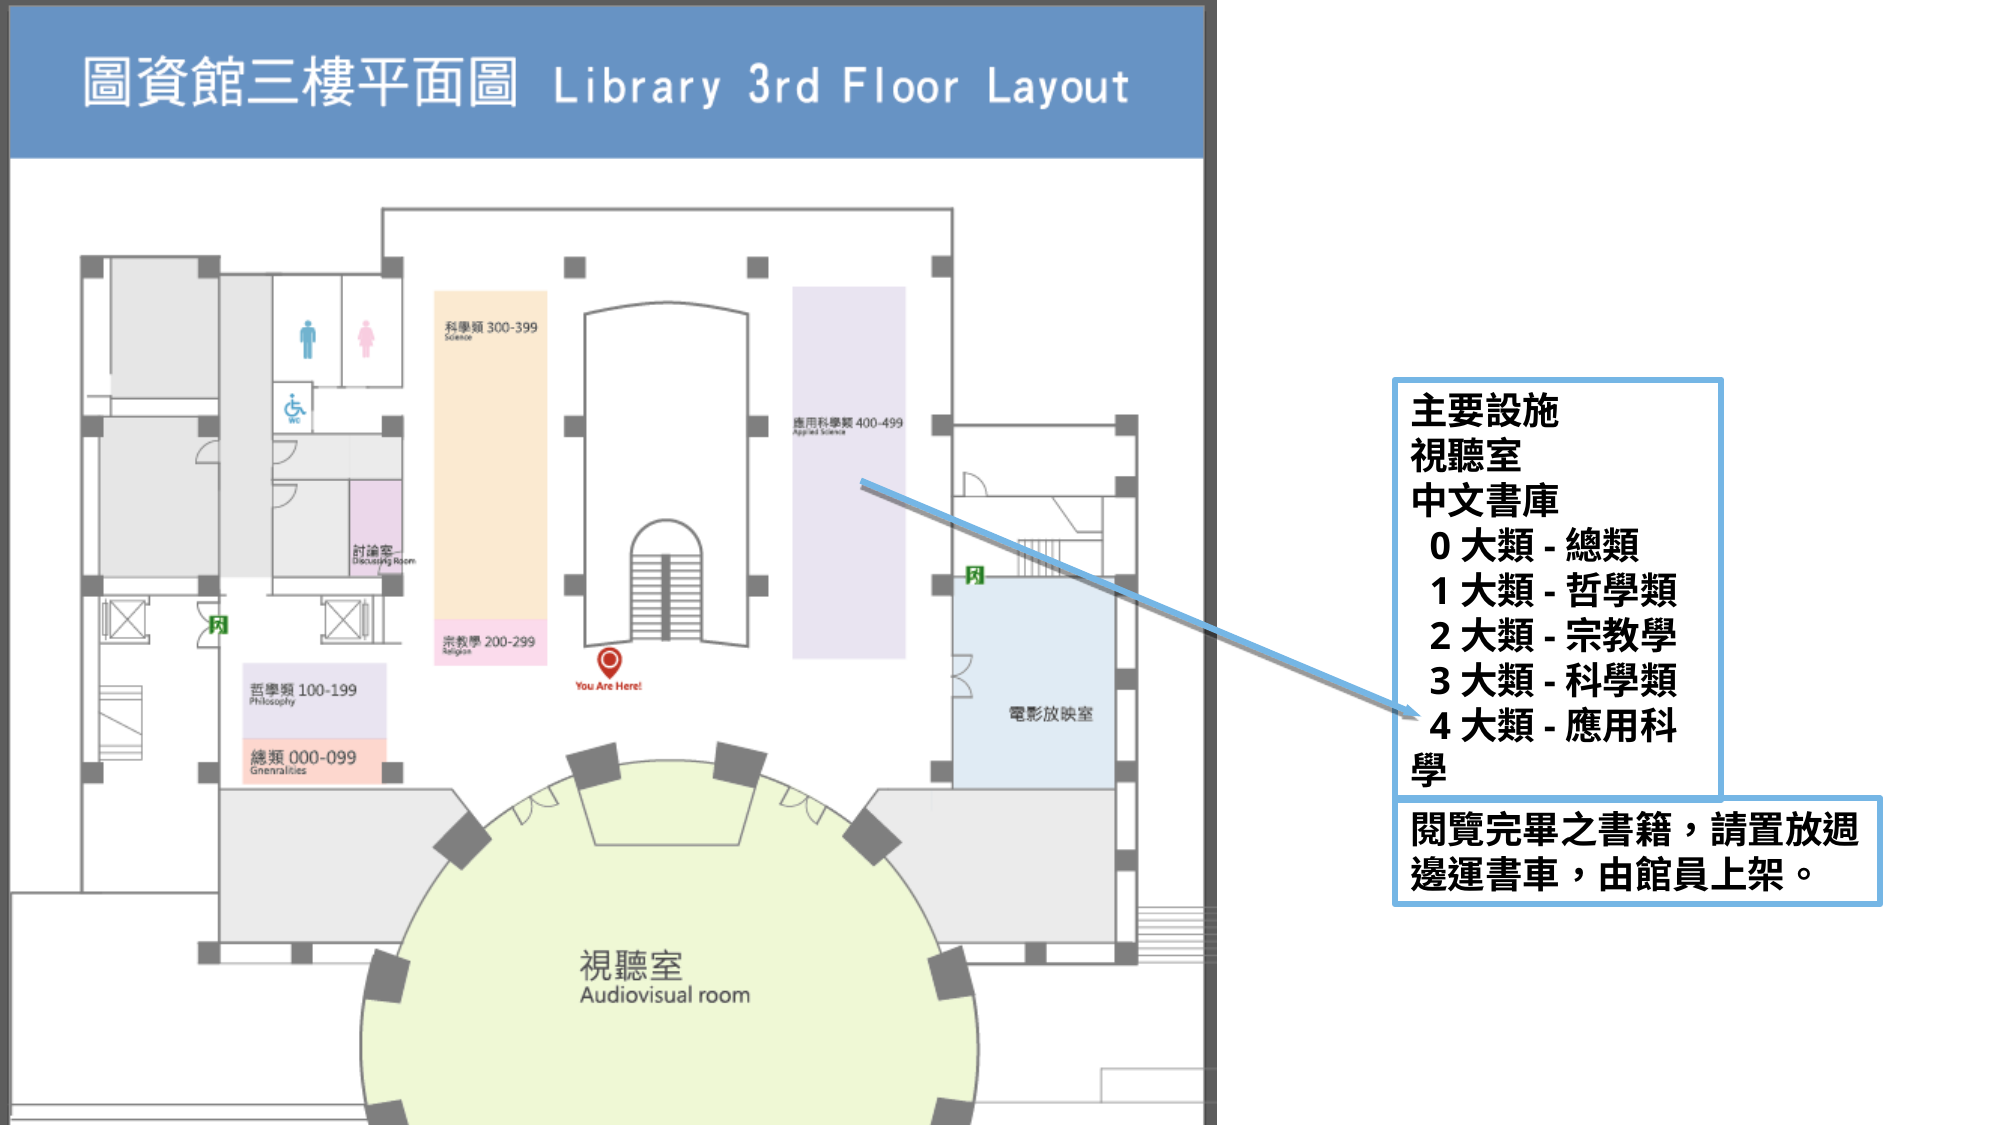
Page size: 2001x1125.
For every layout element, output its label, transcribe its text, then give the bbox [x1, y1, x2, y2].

picture [0, 0, 1217, 1125]
text_box 主要設施 視聽室 中文書庫 0大類-總類 1大類-哲學類 2大類-宗教學 3大類-科學類 4大類-應用科學 [1395, 379, 1722, 759]
text_box 閱覽完畢之書籍，請置放週邊運書車，由館員上架。 [1395, 798, 1881, 905]
